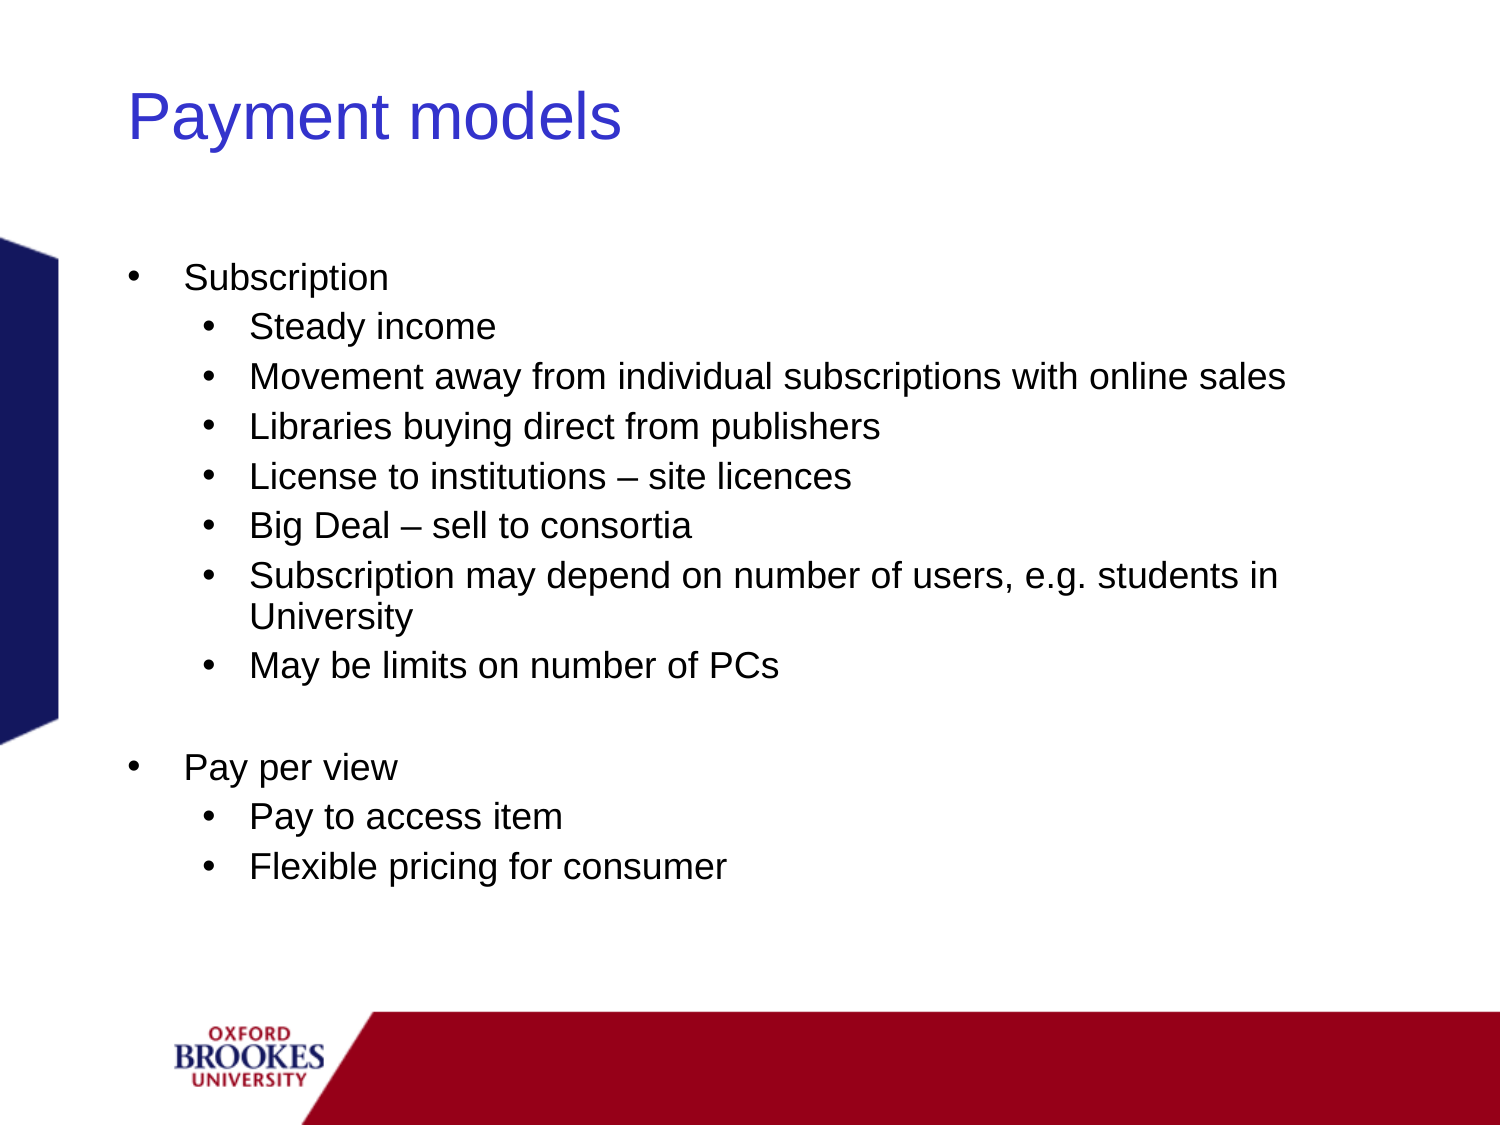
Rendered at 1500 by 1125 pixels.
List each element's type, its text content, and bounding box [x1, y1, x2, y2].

title Payment models [112, 56, 1388, 170]
picture [0, 0, 1500, 1125]
list Subscription Steady income Movement away from individual subscriptions with online sales Libraries buying direct from publishers License to institutions – site licences Big Deal – sell to consortia Subscription may depend on number of users, e.g. students in University May be limits on number of PCs Pay per view Pay to access item Flexible pricing for consumer [112, 249, 1388, 1001]
